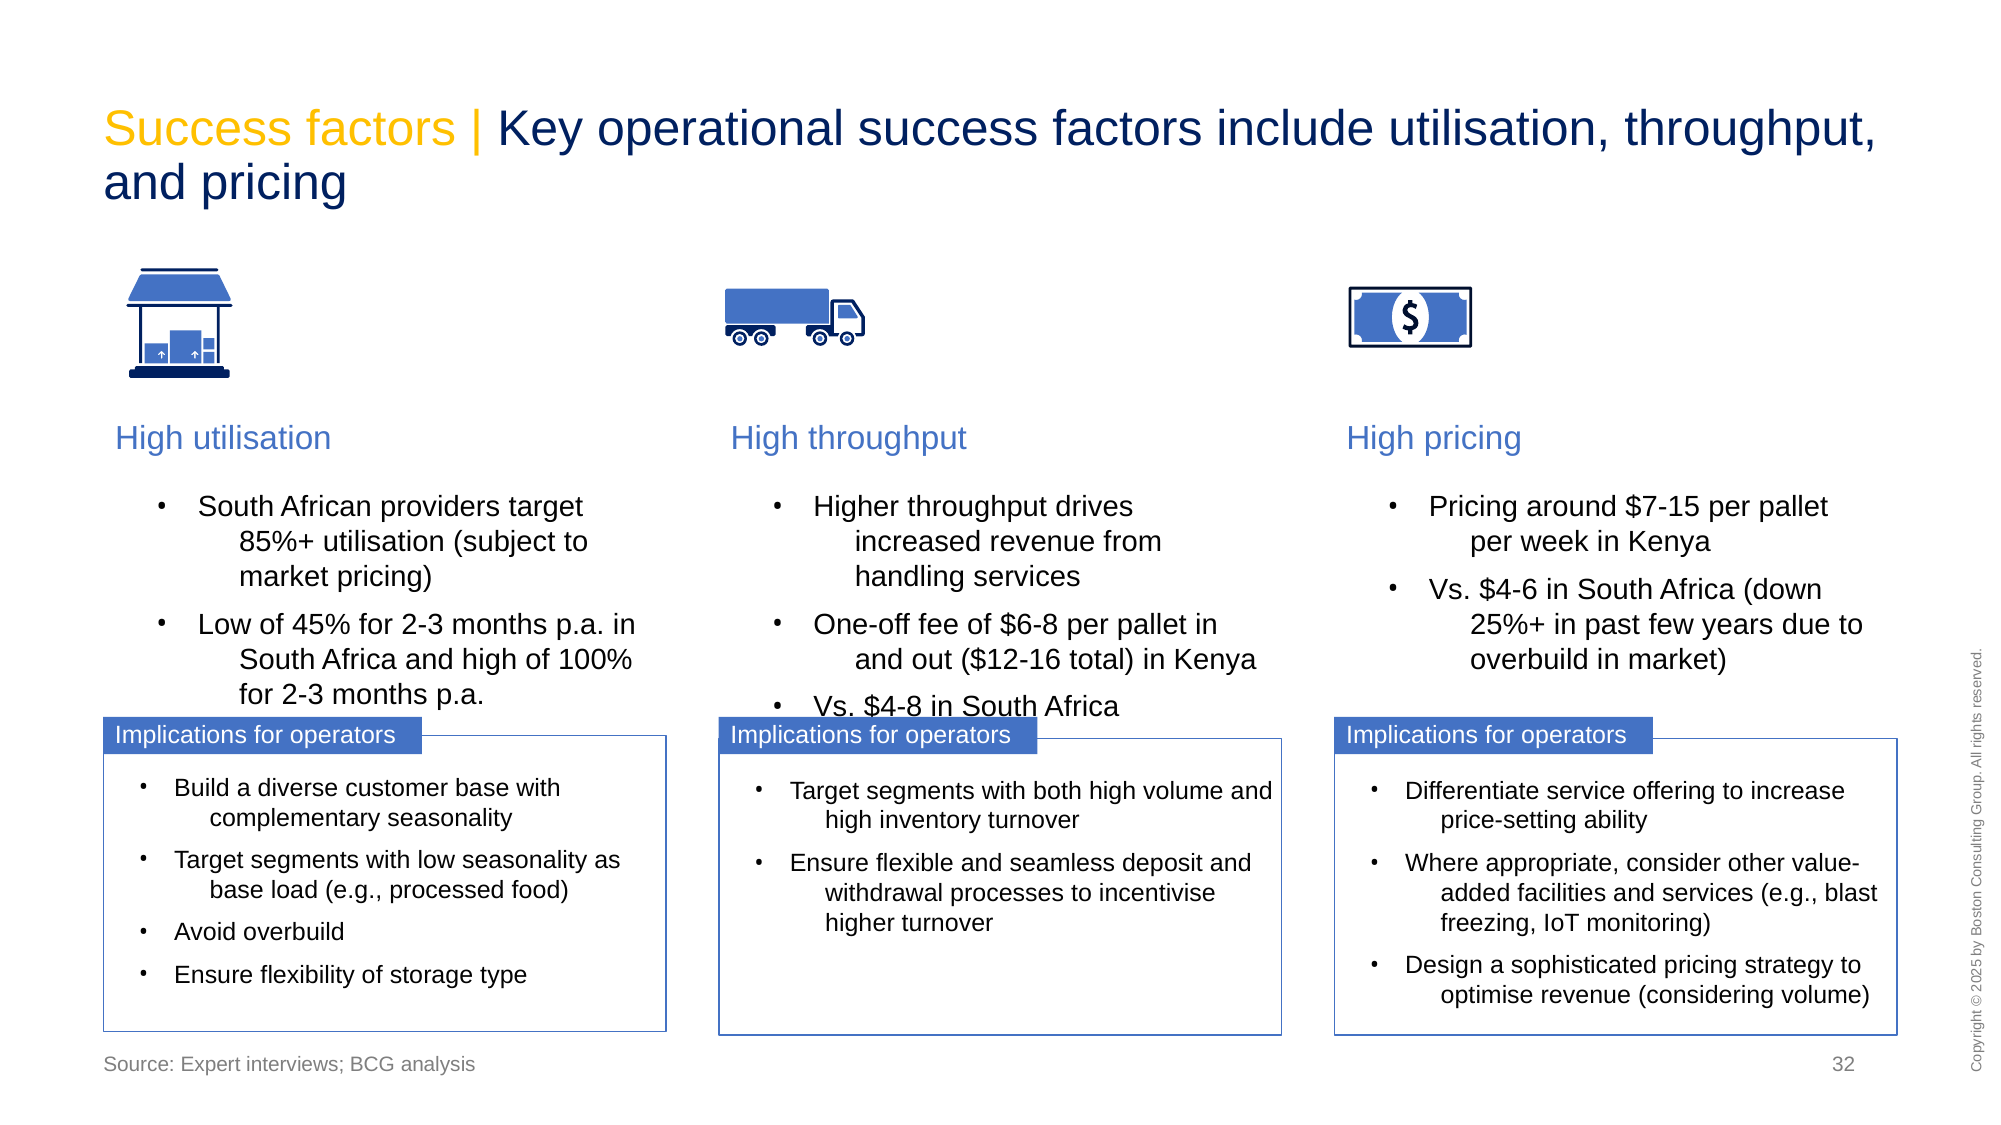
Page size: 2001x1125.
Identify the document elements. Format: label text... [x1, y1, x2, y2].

text_box High pricing [1334, 393, 1897, 485]
text_box [203, 338, 215, 350]
text_box [128, 274, 231, 302]
text_box [725, 288, 829, 324]
text_box [725, 325, 776, 346]
text_box [140, 268, 219, 272]
text_box Implications for operators [103, 716, 422, 755]
text_box Pricing around $7-15 per pallet per week in Kenya Vs. $4-6 in South Africa (down 25%+ in past few years due to overbuild in market) [1334, 487, 1897, 709]
text_box [126, 303, 233, 364]
text_box [169, 330, 202, 364]
text_box Source: Expert interviews; BCG analysis [103, 1054, 1585, 1076]
text_box Higher throughput drives increased revenue from handling services One-off fee of $6-8 per pallet in and out ($12-16 total) in Kenya Vs. $4-8 in South Africa [718, 487, 1282, 709]
text_box Implications for operators [718, 716, 1038, 755]
text_box [129, 366, 230, 378]
text_box [1348, 286, 1473, 348]
text_box South African providers target 85%+ utilisation (subject to market pricing) Low of 45% for 2-3 months p.a. in South Africa and high of 100% for 2-3 months p.a. [103, 487, 666, 709]
text_box High utilisation [103, 393, 666, 485]
text_box Differentiate service offering to increase price-setting ability Where appropriate, consider other value-added facilities and services (e.g., blast freezing, IoT monitoring) Design a sophisticated pricing strategy to optimise revenue (considering volume) [1334, 738, 1897, 1035]
text_box Implications for operators [1334, 716, 1653, 755]
title Success factors | Key operational success factors include utilisation, throughput, and pricing [103, 102, 1897, 212]
text_box Build a diverse customer base with complementary seasonality Target segments with low seasonality as base load (e.g., processed food) Avoid overbuild Ensure flexibility of storage type [103, 735, 666, 1032]
text_box [203, 351, 215, 364]
text_box [805, 299, 865, 346]
text_box Target segments with both high volume and high inventory turnover Ensure flexible and seamless deposit and withdrawal processes to incentivise higher turnover [718, 738, 1282, 1035]
text_box [144, 343, 168, 364]
text_box High throughput [718, 393, 1282, 485]
